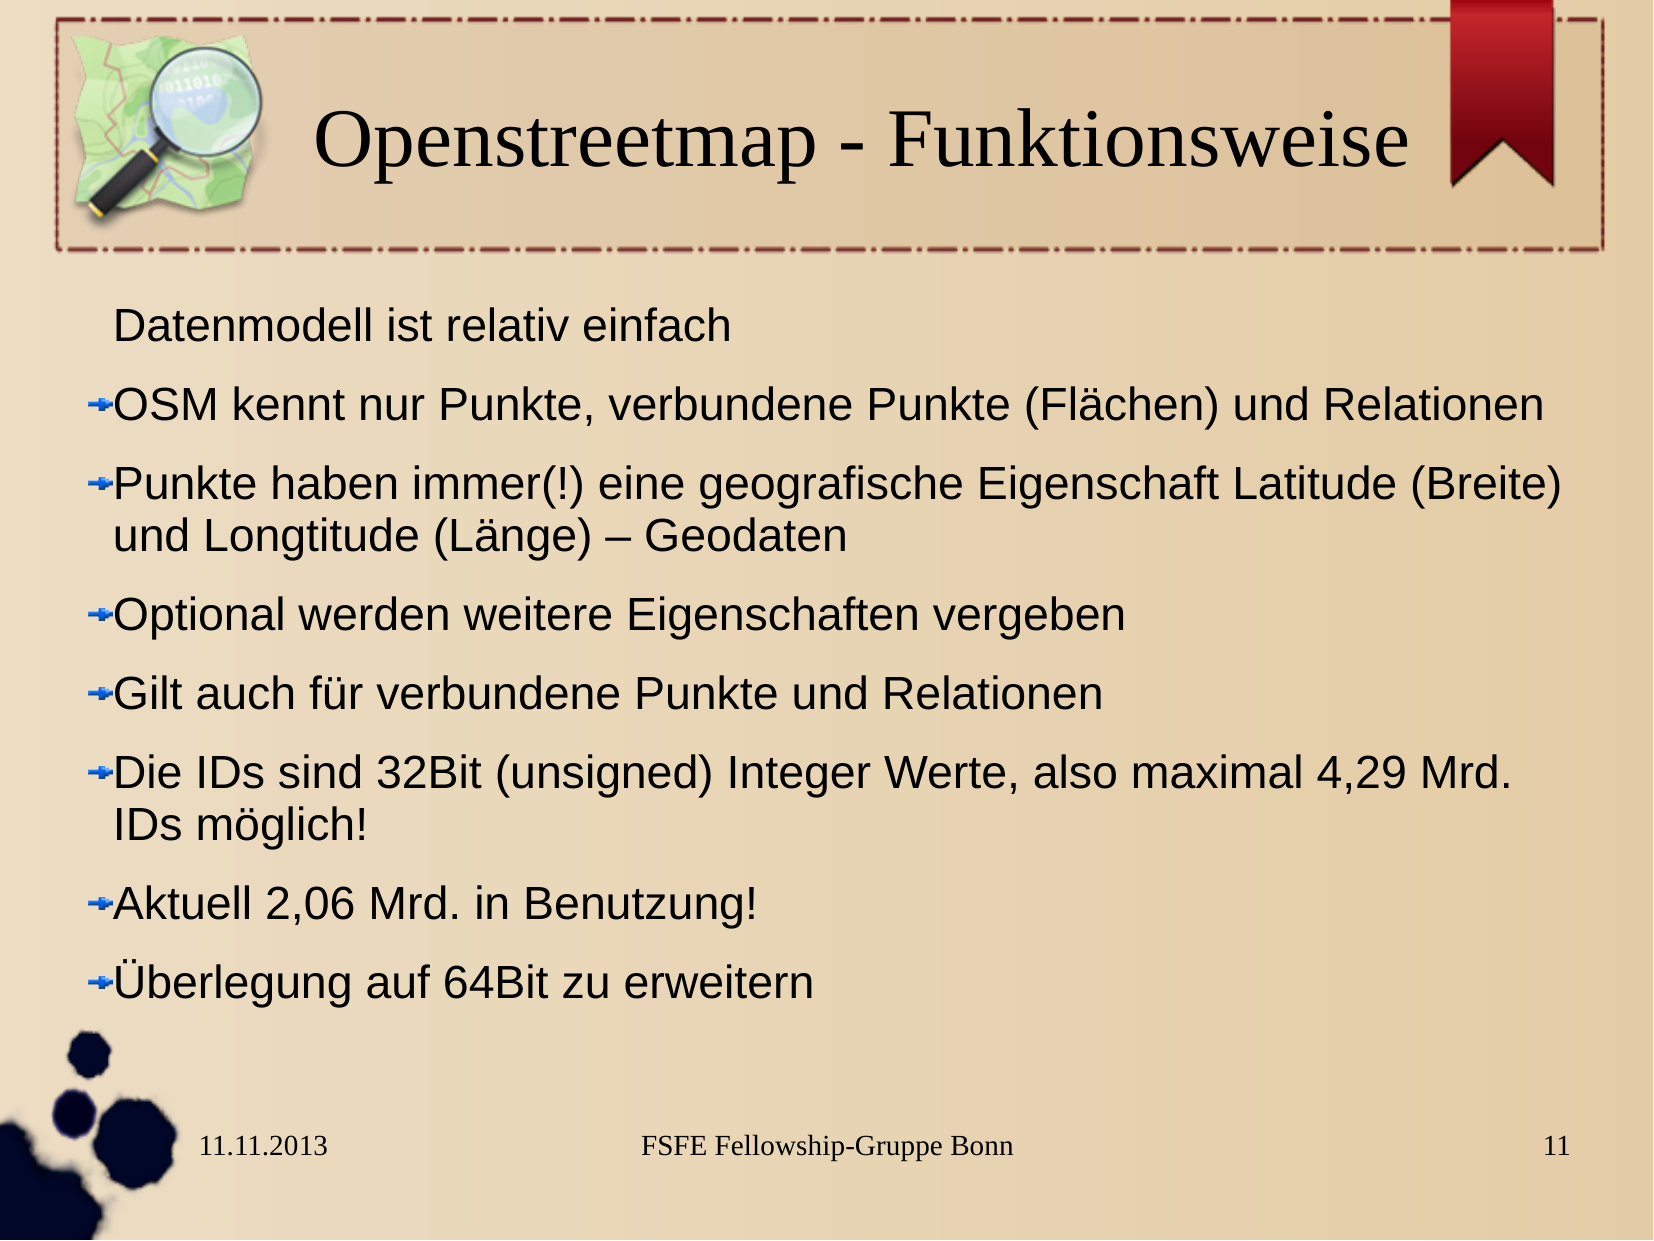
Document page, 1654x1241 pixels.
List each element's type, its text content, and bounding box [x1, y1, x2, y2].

title Openstreetmap - Funktionsweise [272, 47, 1412, 229]
picture [0, 0, 1654, 1240]
list Datenmodell ist relativ einfach OSM kennt nur Punkte, verbundene Punkte (Flächen) und Relationen Punkte haben immer(!) eine geografische Eigenschaft Latitude (Breite) und Longtitude (Länge) – Geodaten Optional werden weitere Eigenschaften vergeben Gilt auch für verbundene Punkte und Relationen Die IDs sind 32Bit (unsigned) Integer Werte, also maximal 4,29 Mrd. IDs möglich! Aktuell 2,06 Mrd. in Benutzung! Überlegung auf 64Bit zu erweitern [82, 299, 1571, 1019]
